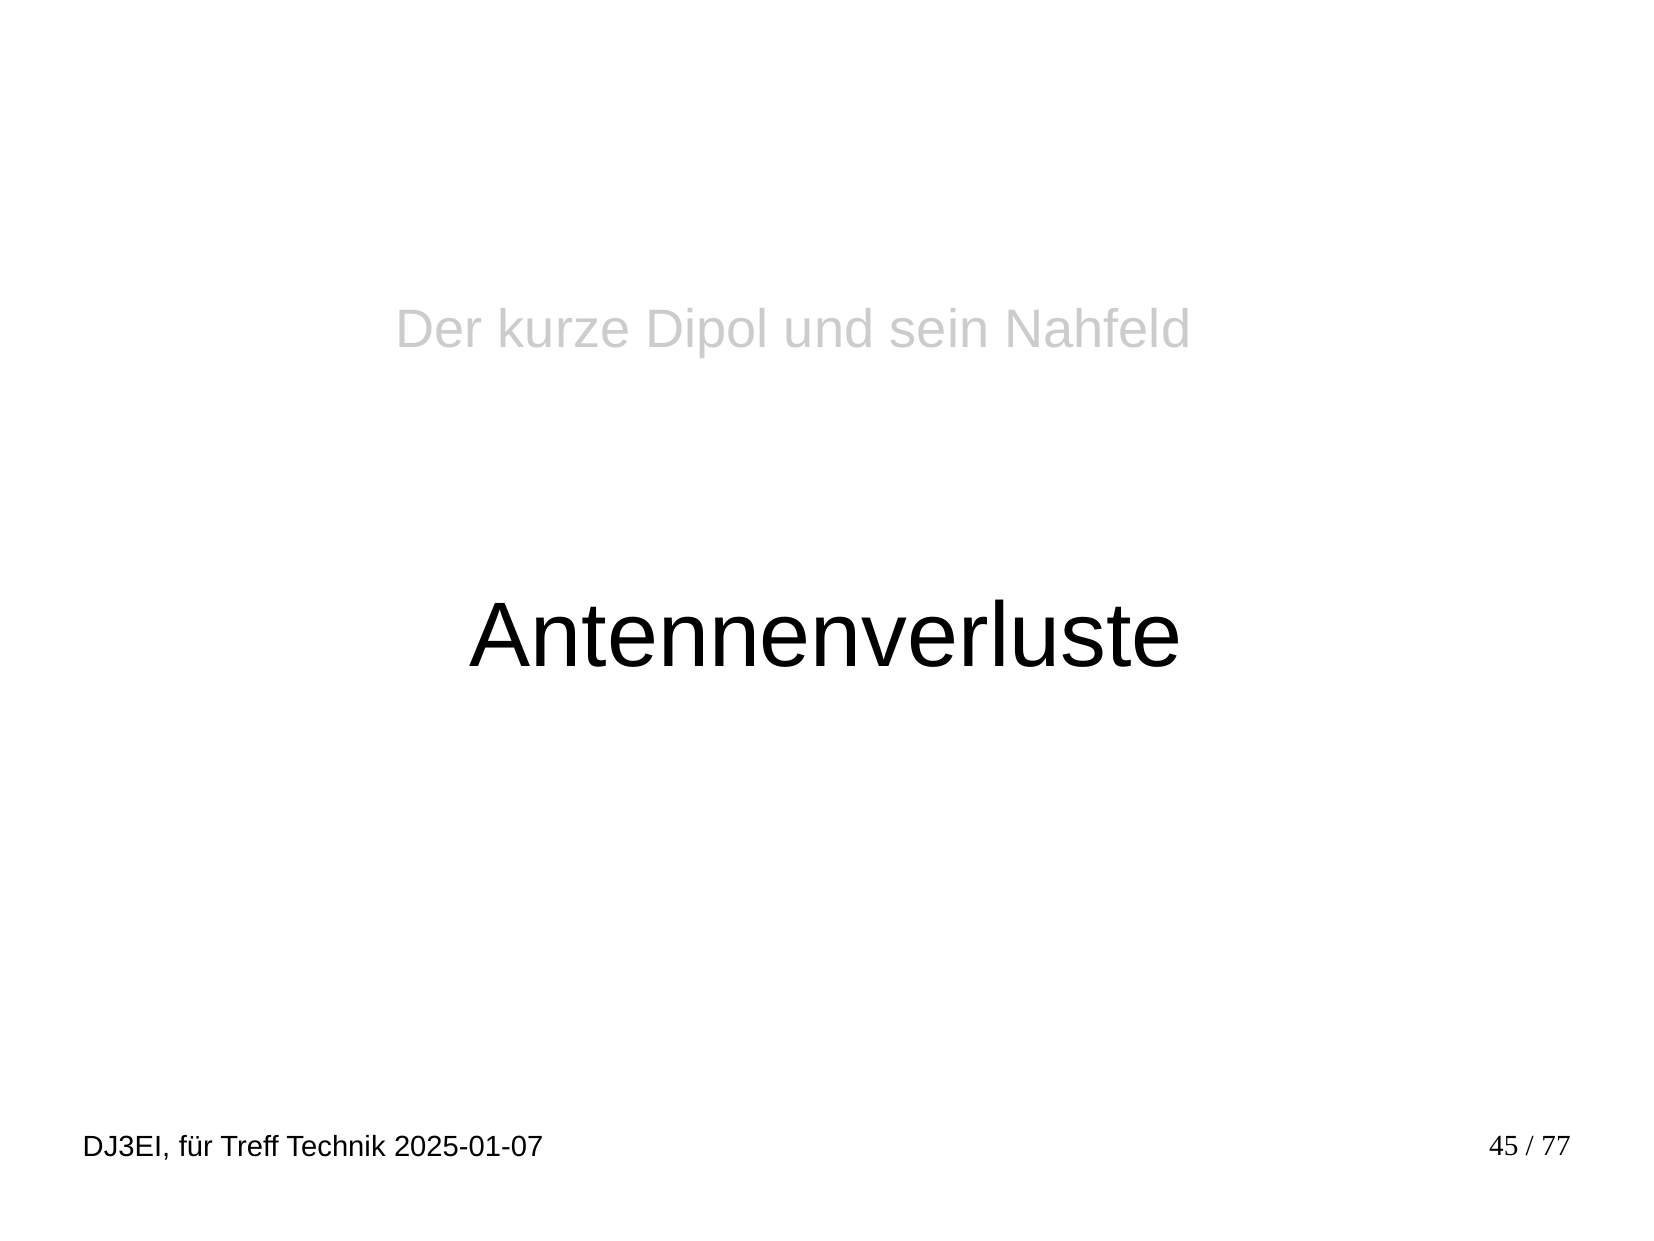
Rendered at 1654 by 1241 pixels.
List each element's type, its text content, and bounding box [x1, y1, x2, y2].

title Antennenverluste [82, 531, 1571, 739]
text_box Der kurze Dipol und sein Nahfeld [380, 290, 1217, 367]
